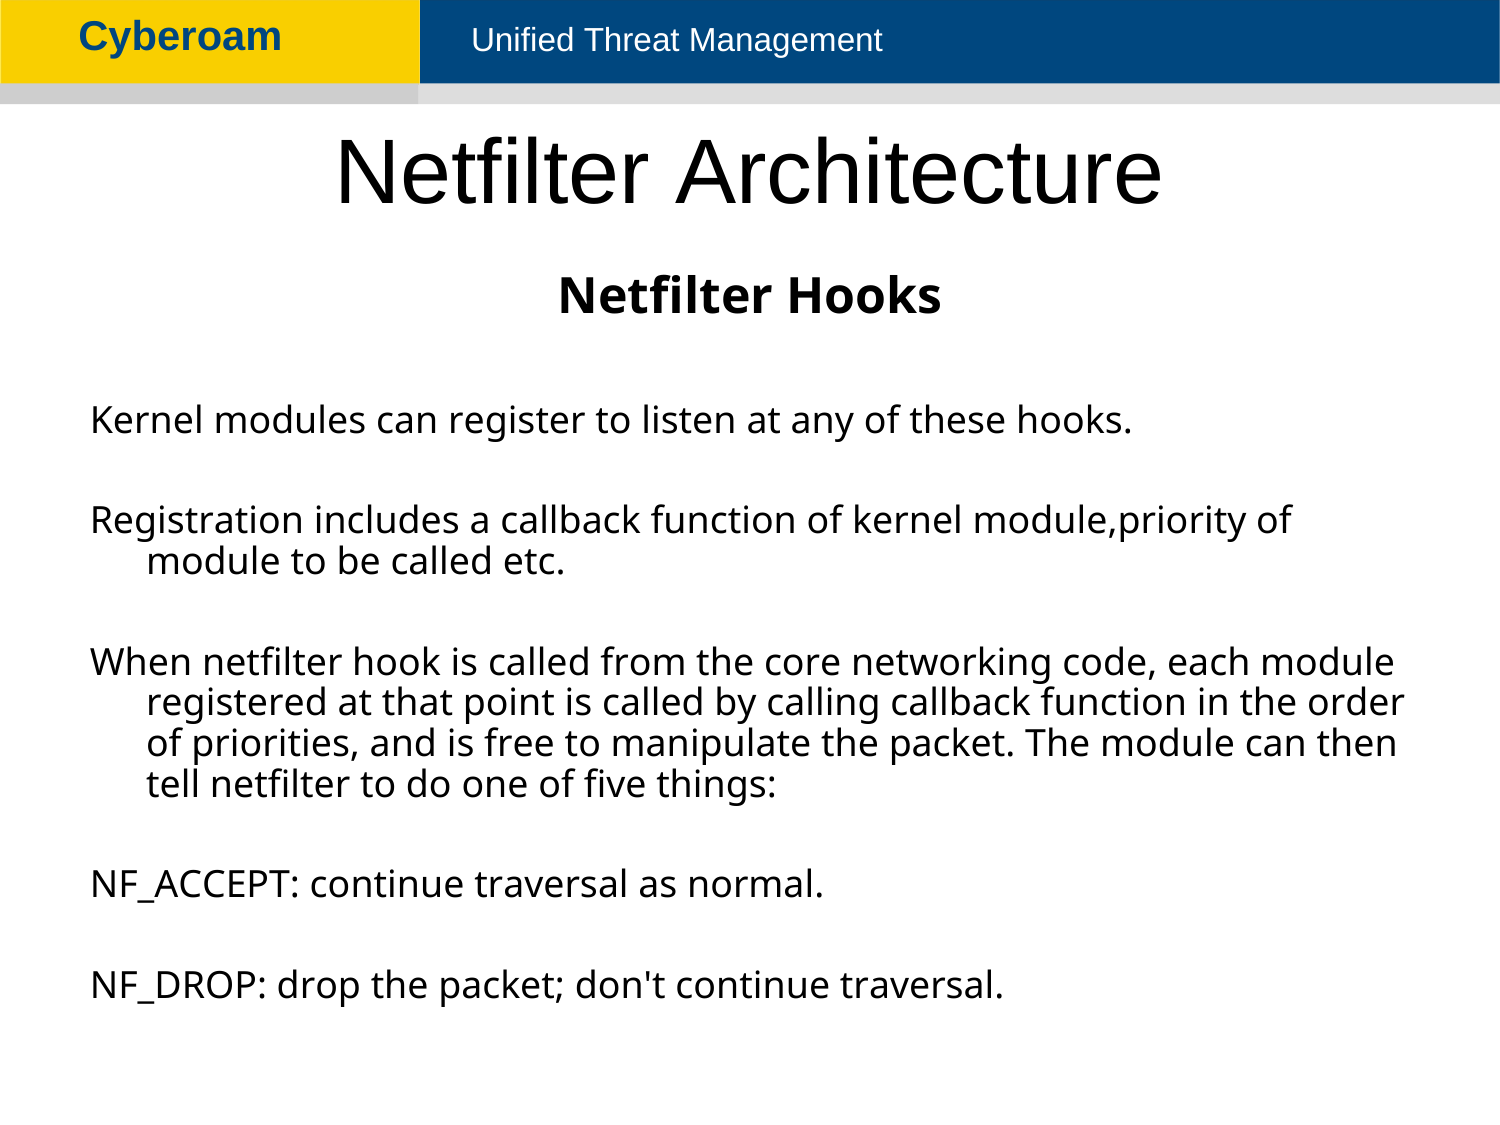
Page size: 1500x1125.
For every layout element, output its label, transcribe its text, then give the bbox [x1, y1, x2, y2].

title Netfilter Architecture [75, 112, 1426, 233]
list Netfilter Hooks Kernel modules can register to listen at any of these hooks. Registration includes a callback function of kernel module,priority of module to be called etc. When netfilter hook is called from the core networking code, each module registered at that point is called by calling callback function in the order of priorities, and is free to manipulate the packet. The module can then tell netfilter to do one of five things: NF_ACCEPT: continue traversal as normal. NF_DROP: drop the packet; don't continue traversal. [75, 262, 1426, 1006]
picture [0, 0, 1500, 83]
